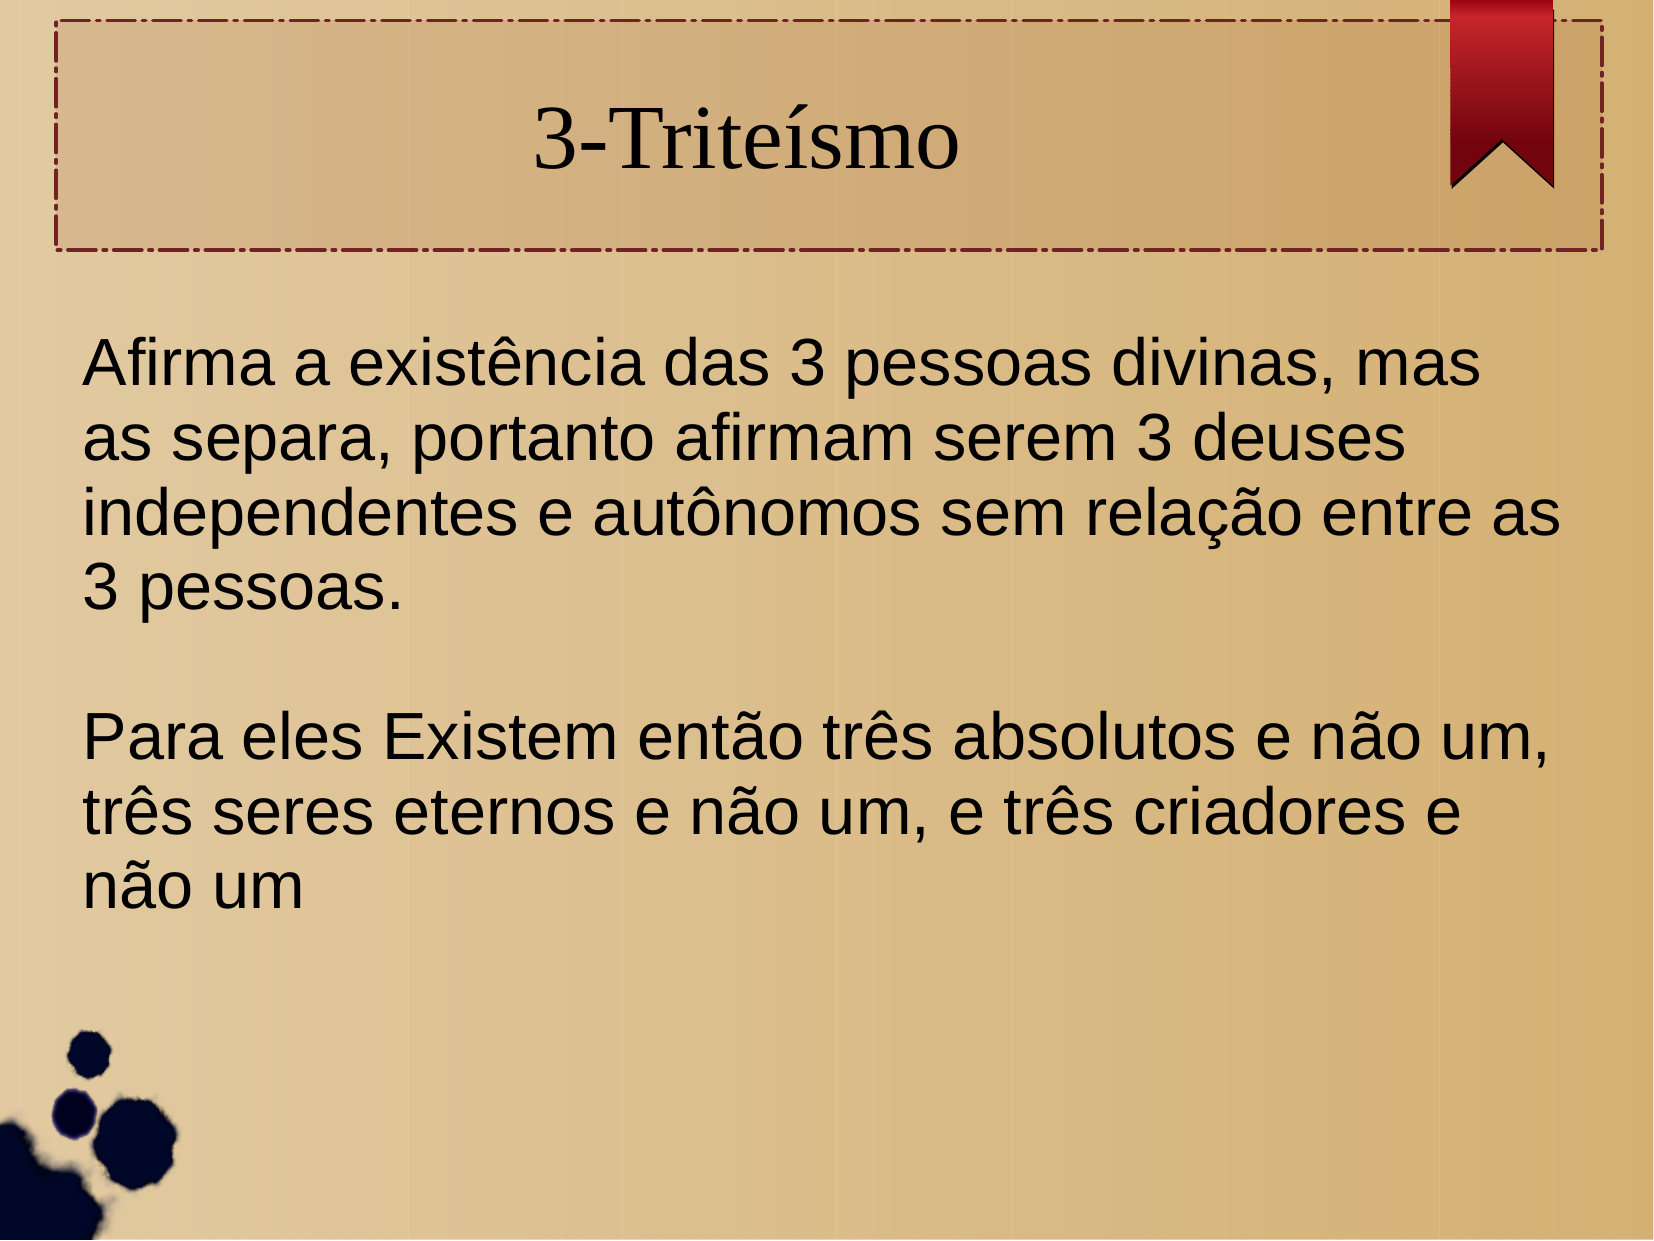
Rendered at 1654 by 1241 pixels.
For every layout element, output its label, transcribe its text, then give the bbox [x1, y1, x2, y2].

title 3-Triteísmo [82, 47, 1412, 229]
subtitle Afirma a existência das 3 pessoas divinas, mas as separa, portanto afirmam serem 3 deuses independentes e autônomos sem relação entre as 3 pessoas. Para eles Existem então três absolutos e não um, três seres eternos e não um, e três criadores e não um [82, 325, 1571, 1073]
